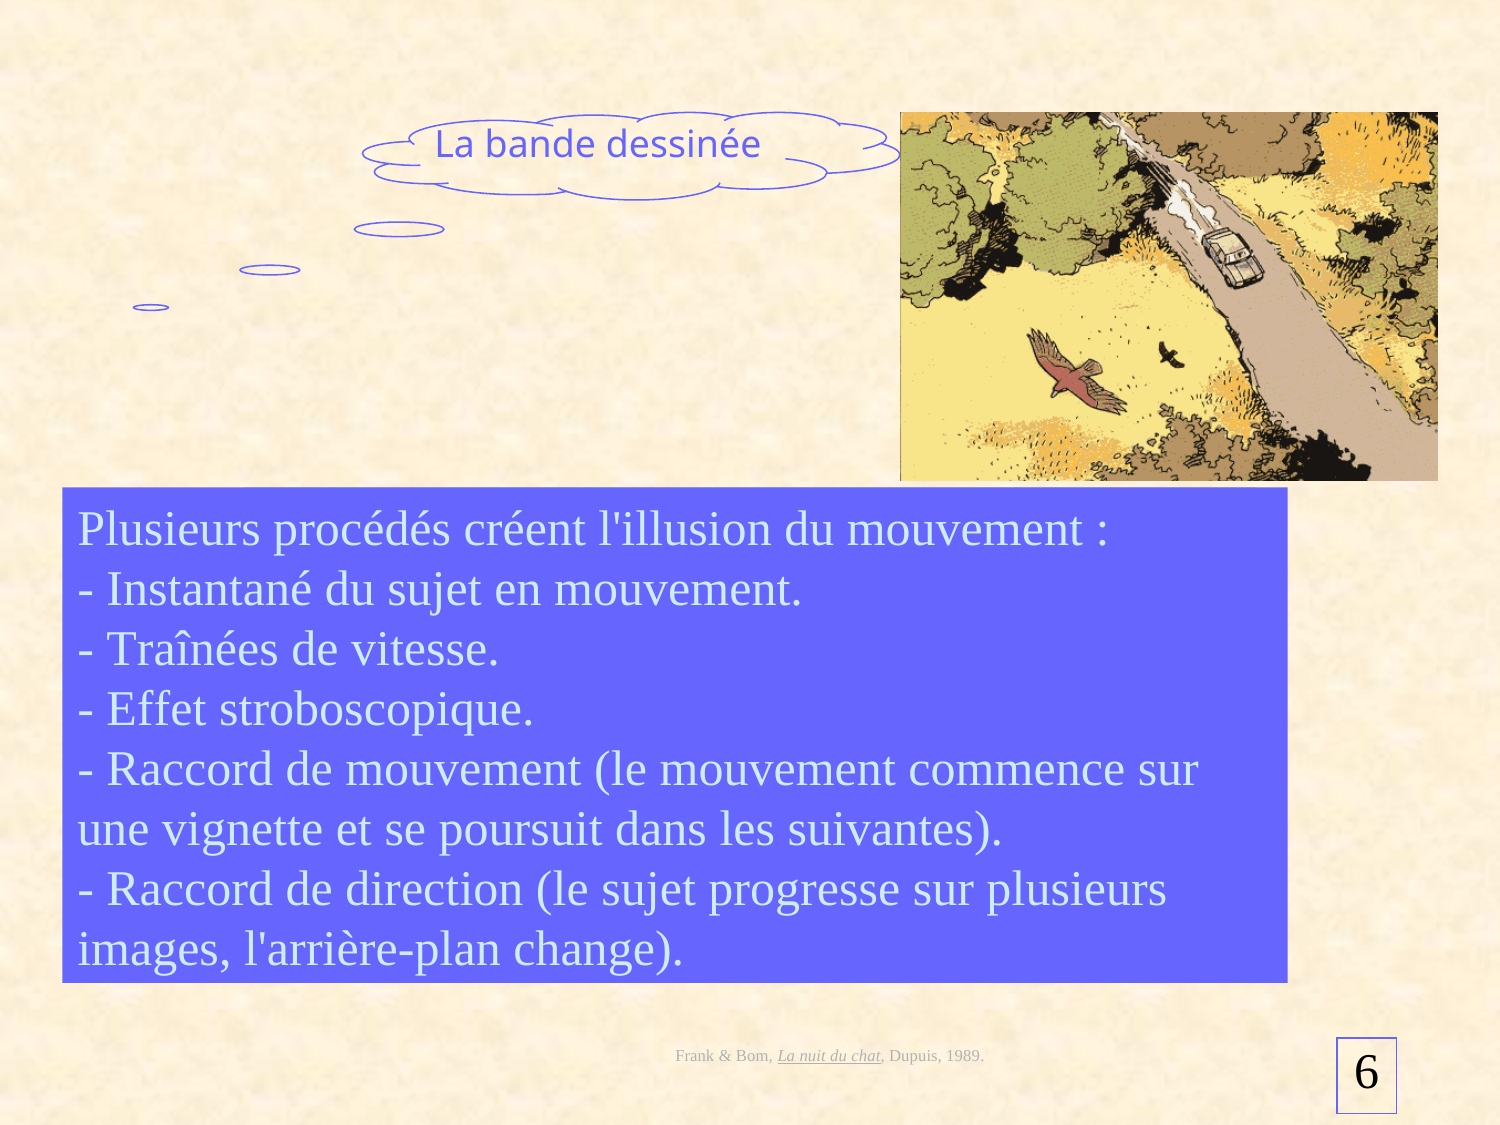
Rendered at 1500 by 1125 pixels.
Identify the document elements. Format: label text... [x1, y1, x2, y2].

picture [0, 0, 1500, 1125]
text_box Plusieurs procédés créent l'illusion du mouvement : - Instantané du sujet en mouvement. - Traînées de vitesse. - Effet stroboscopique. - Raccord de mouvement (le mouvement commence sur une vignette et se poursuit dans les suivantes). - Raccord de direction (le sujet progresse sur plusieurs images, l'arrière-plan change). [62, 487, 1288, 983]
text_box Frank & Bom, La nuit du chat, Dupuis, 1989. [660, 1037, 1000, 1073]
